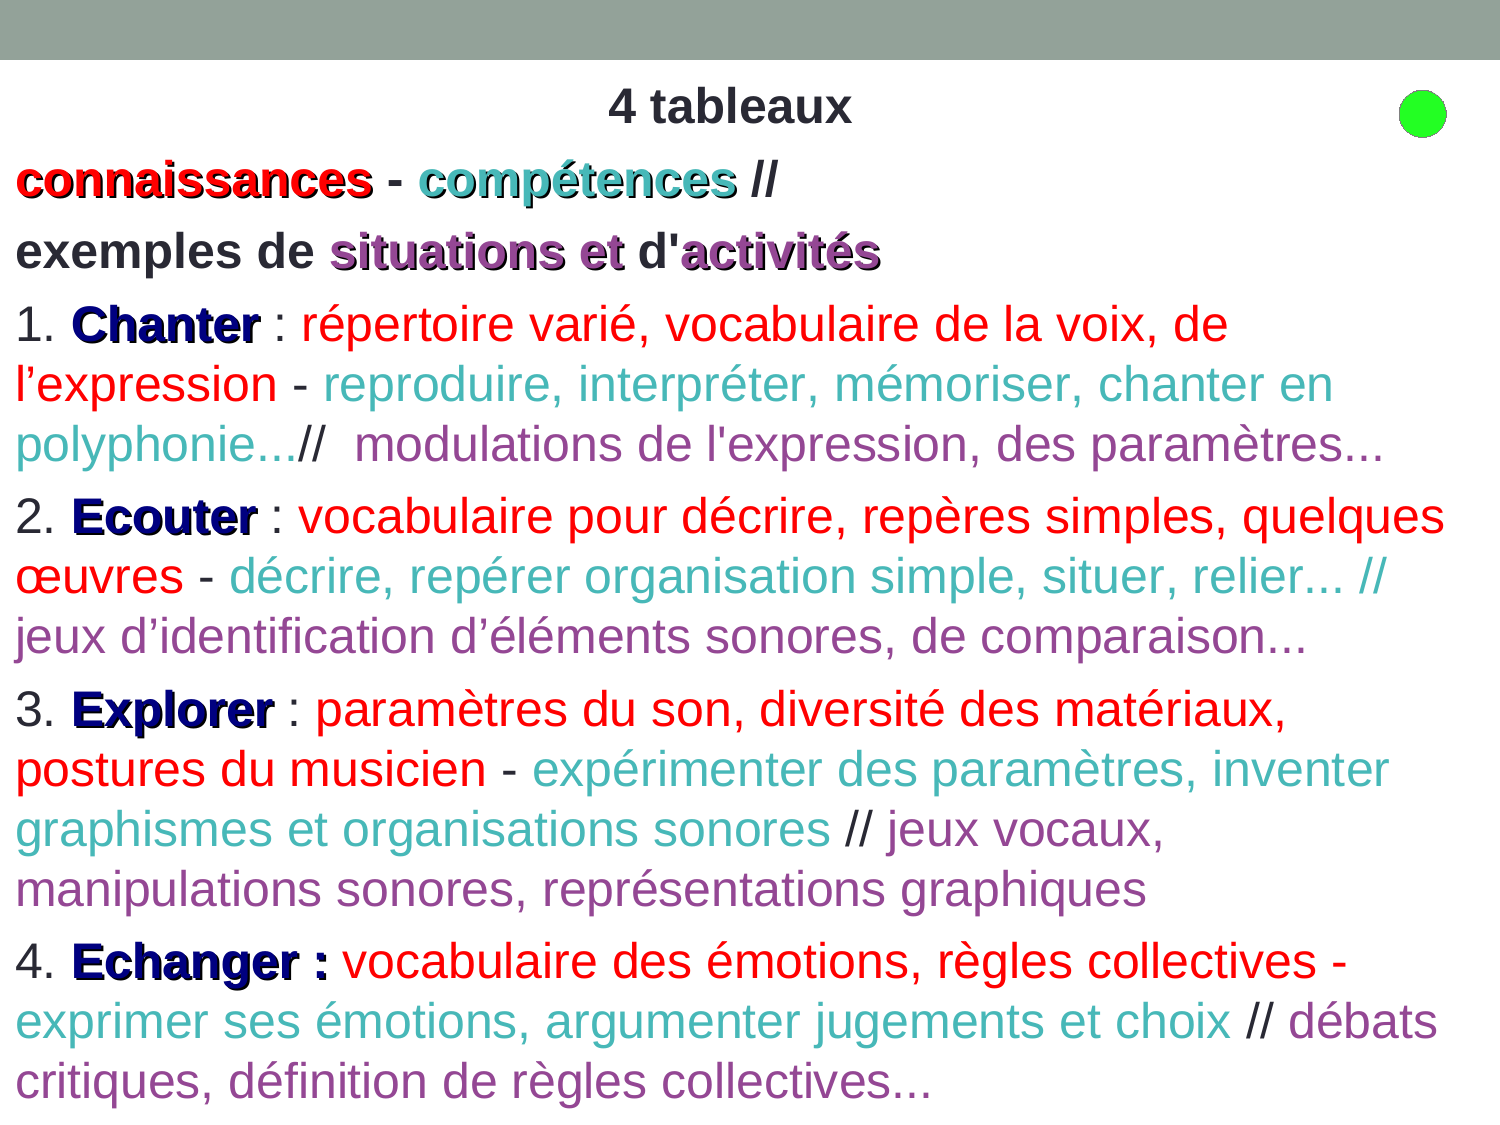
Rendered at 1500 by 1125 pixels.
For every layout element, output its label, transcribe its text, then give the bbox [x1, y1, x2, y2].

list 4 tableaux connaissances - compétences // exemples de situations et d'activités 1. Chanter : répertoire varié, vocabulaire de la voix, de l’expression - reproduire, interpréter, mémoriser, chanter en polyphonie...// modulations de l'expression, des paramètres... 2. Ecouter : vocabulaire pour décrire, repères simples, quelques œuvres - décrire, repérer organisation simple, situer, relier... // jeux d’identification d’éléments sonores, de comparaison... 3. Explorer : paramètres du son, diversité des matériaux, postures du musicien - expérimenter des paramètres, inventer graphismes et organisations sonores // jeux vocaux, manipulations sonores, représentations graphiques 4. Echanger : vocabulaire des émotions, règles collectives - exprimer ses émotions, argumenter jugements et choix // débats critiques, définition de règles collectives... [0, 66, 1500, 1004]
